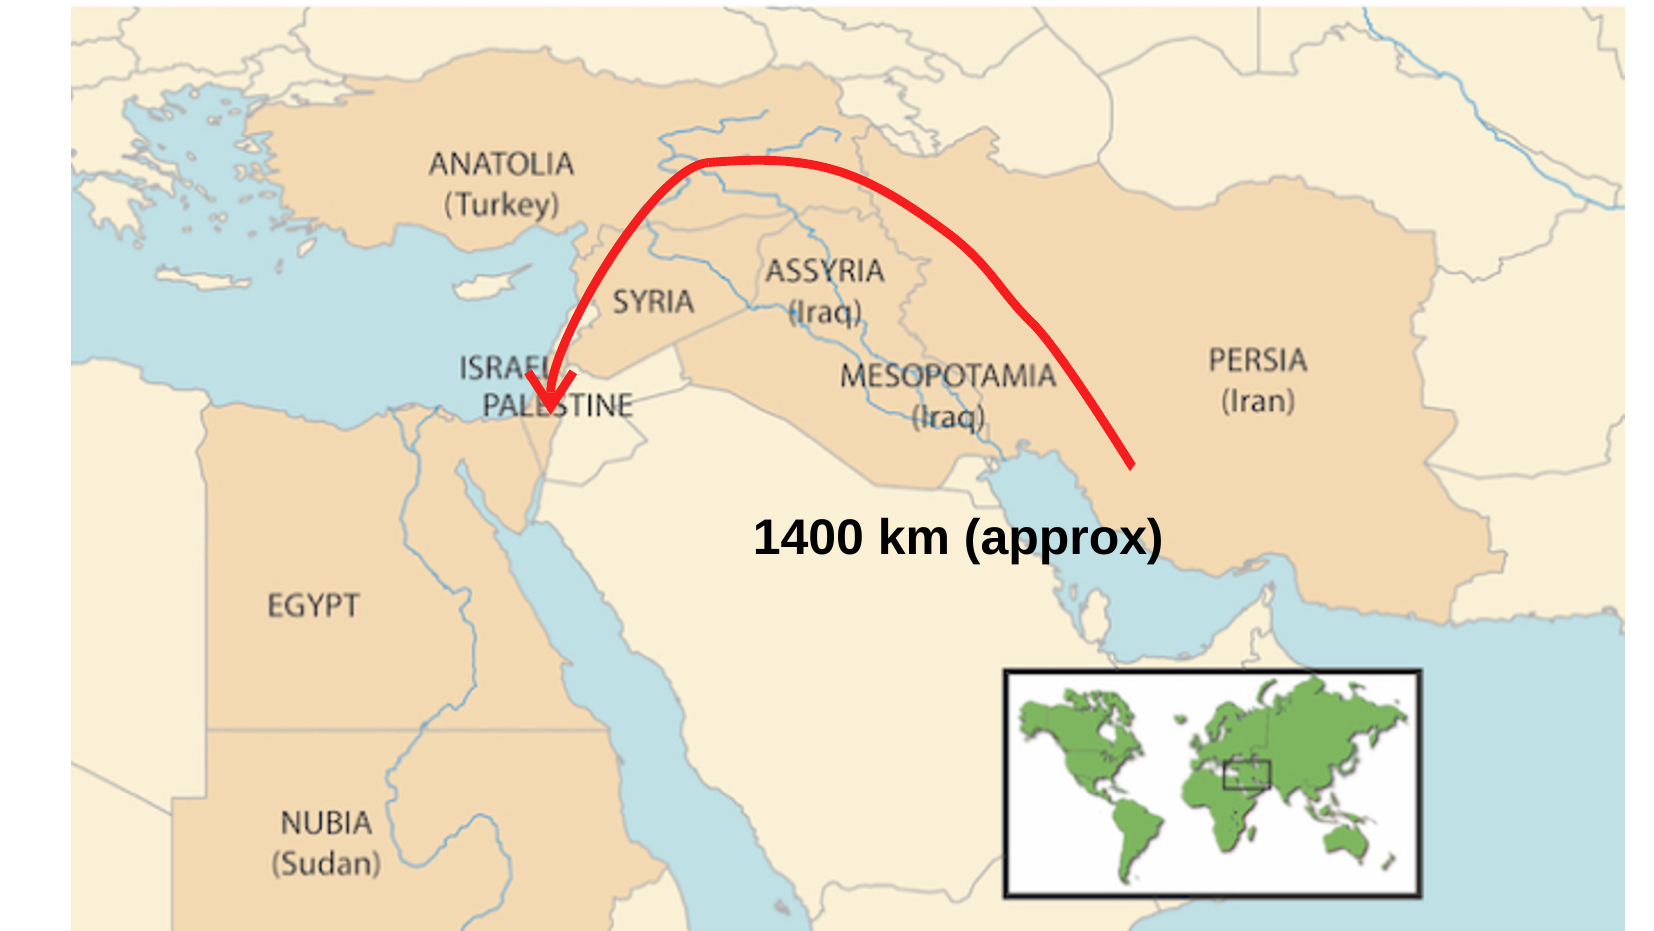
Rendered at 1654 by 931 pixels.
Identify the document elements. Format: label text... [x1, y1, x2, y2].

picture [71, 0, 1625, 931]
text_box 1400 km (approx) [738, 501, 1180, 573]
